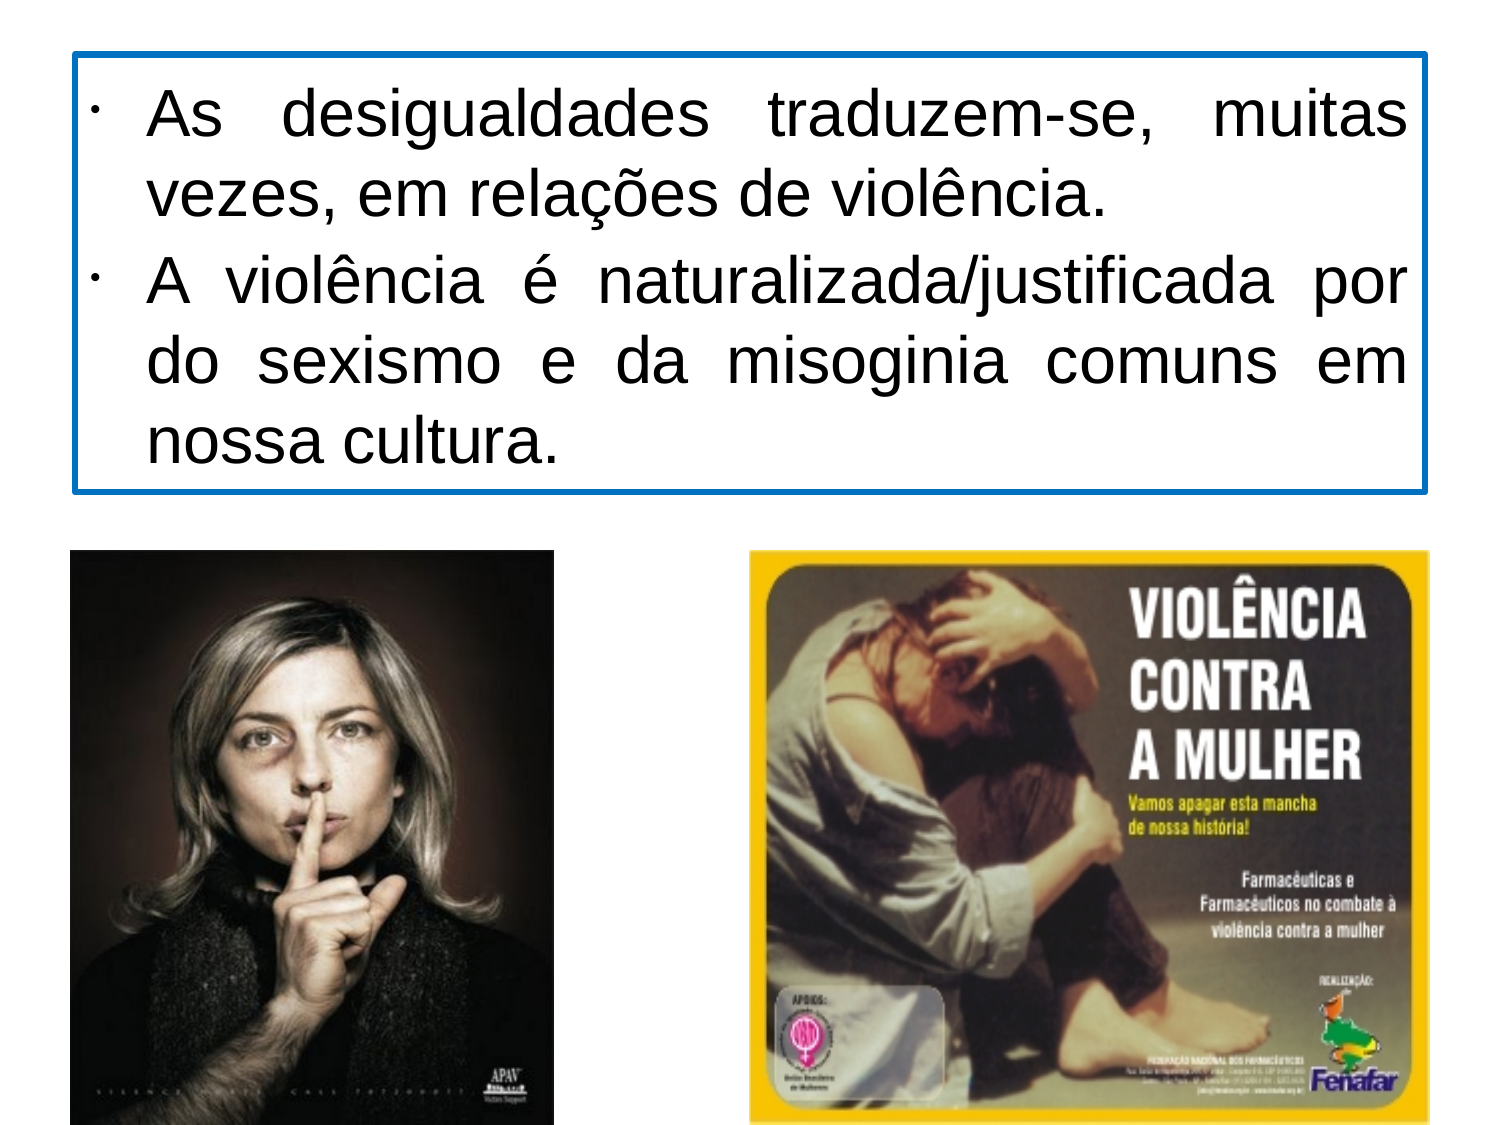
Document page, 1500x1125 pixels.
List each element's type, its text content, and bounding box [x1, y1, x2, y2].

picture [70, 550, 554, 1125]
picture [749, 550, 1430, 1125]
text_box As desigualdades traduzem-se, muitas vezes, em relações de violência. A violência é naturalizada/justificada por do sexismo e da misoginia comuns em nossa cultura. [74, 54, 1425, 493]
